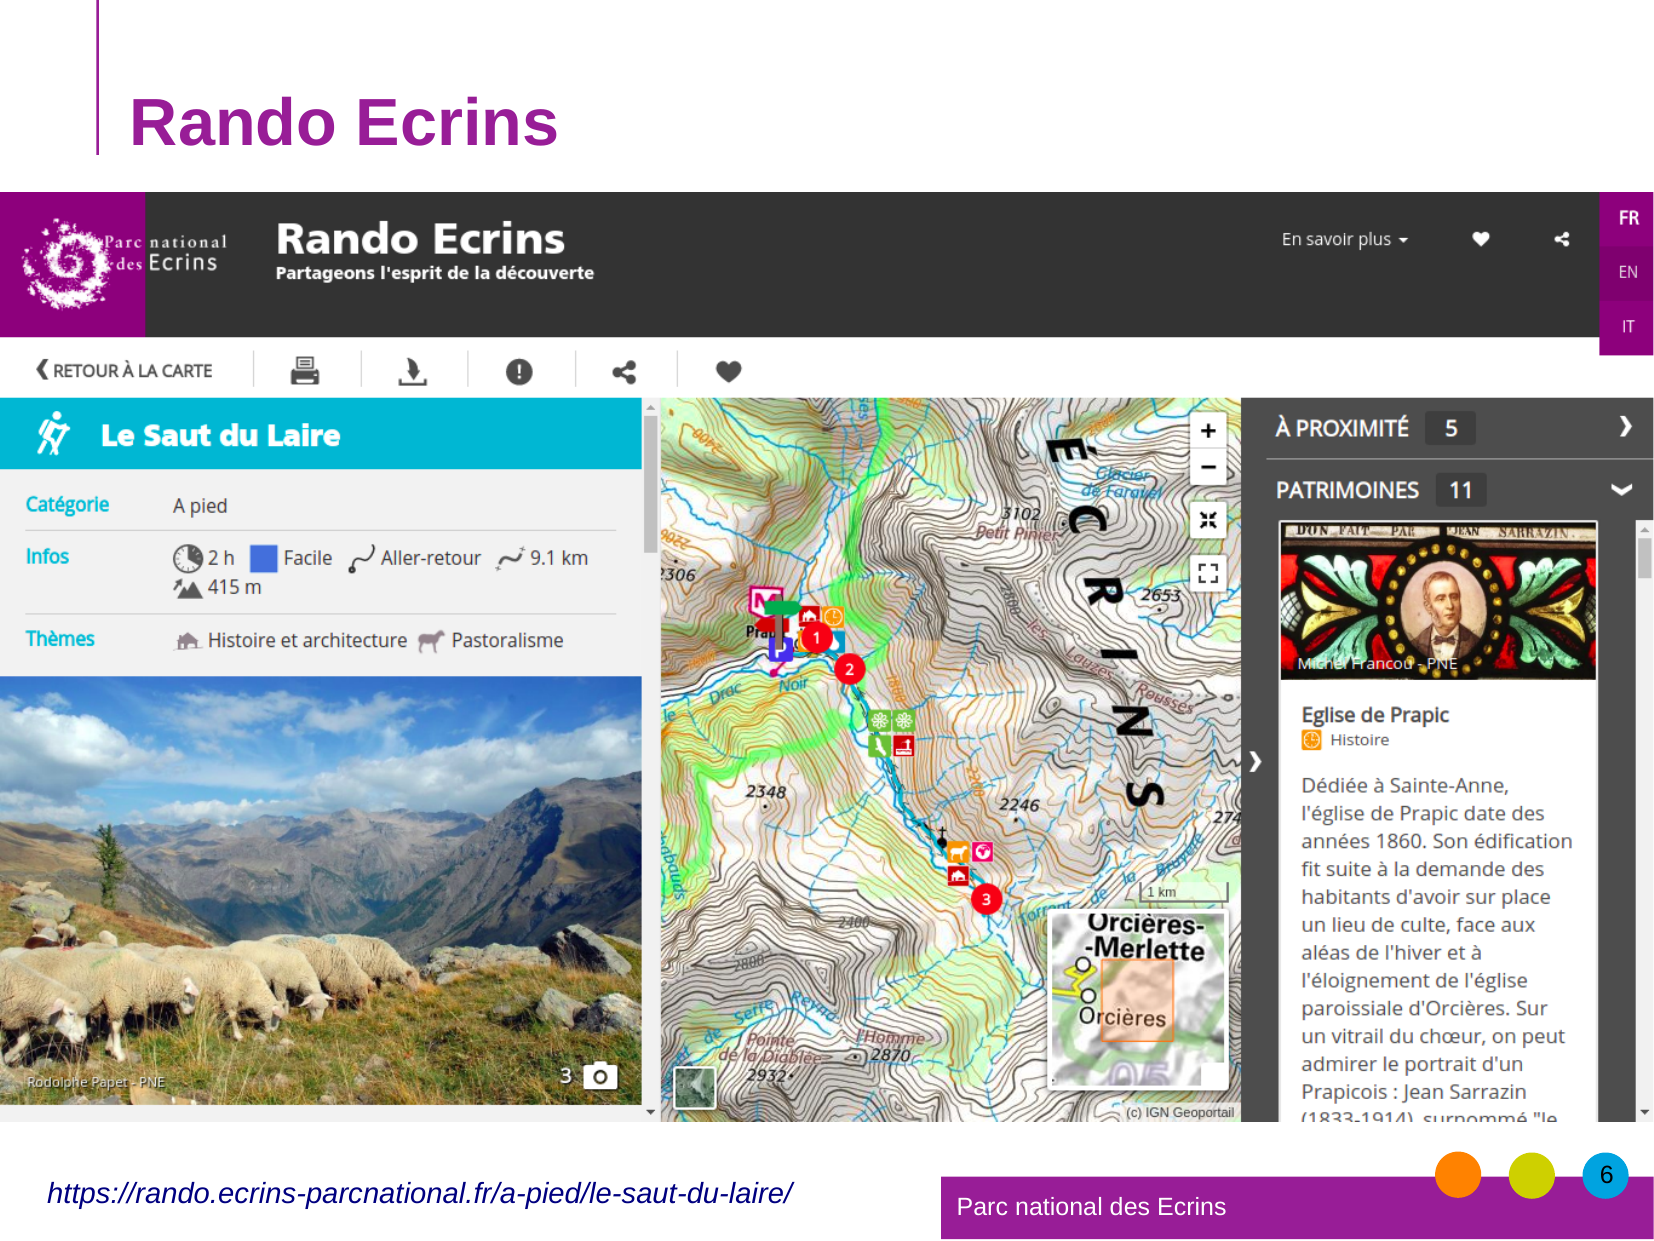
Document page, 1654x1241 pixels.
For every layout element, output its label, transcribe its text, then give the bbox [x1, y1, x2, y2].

title Rando Ecrins [129, 11, 1619, 160]
picture [0, 192, 1654, 1123]
text_box https://rando.ecrins-parcnational.fr/a-pied/le-saut-du-laire/ [32, 1169, 834, 1217]
